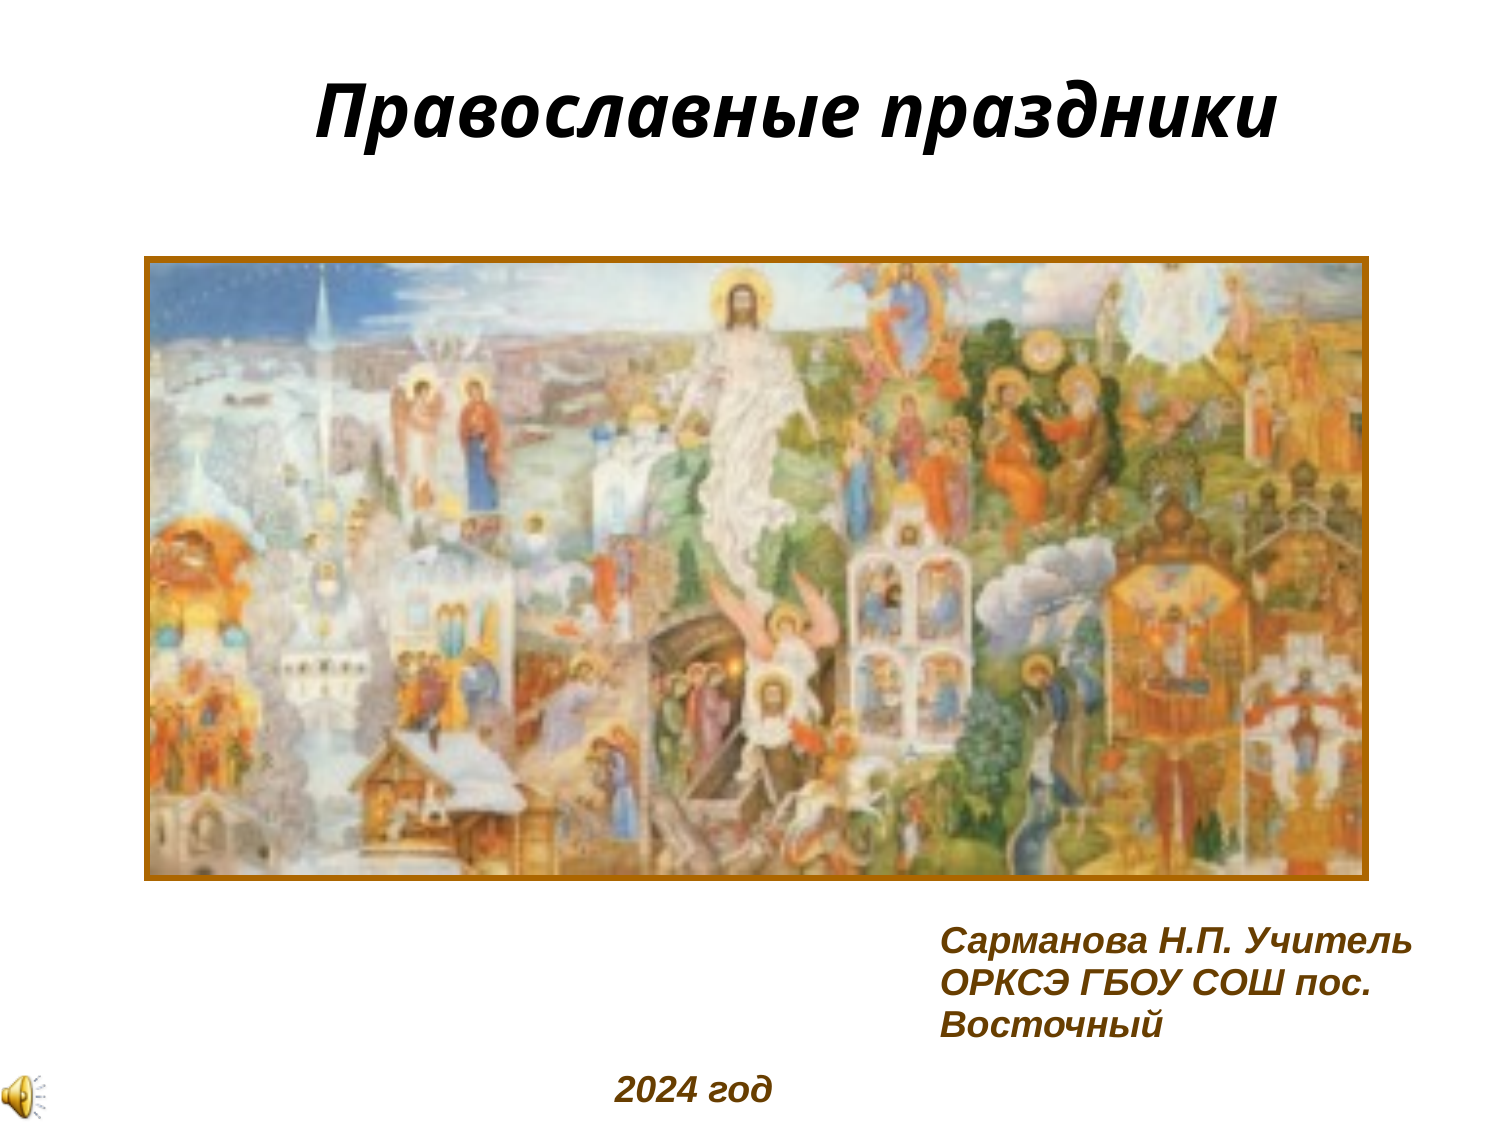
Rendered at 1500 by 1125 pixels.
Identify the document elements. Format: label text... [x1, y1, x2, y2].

text_box Православные праздники [287, 50, 1288, 238]
picture [150, 262, 1363, 875]
picture [0, 1074, 50, 1125]
text_box Сарманова Н.П. Учитель ОРКСЭ ГБОУ СОШ пос. Восточный [924, 912, 1500, 1054]
text_box 2024 год [599, 1060, 813, 1125]
